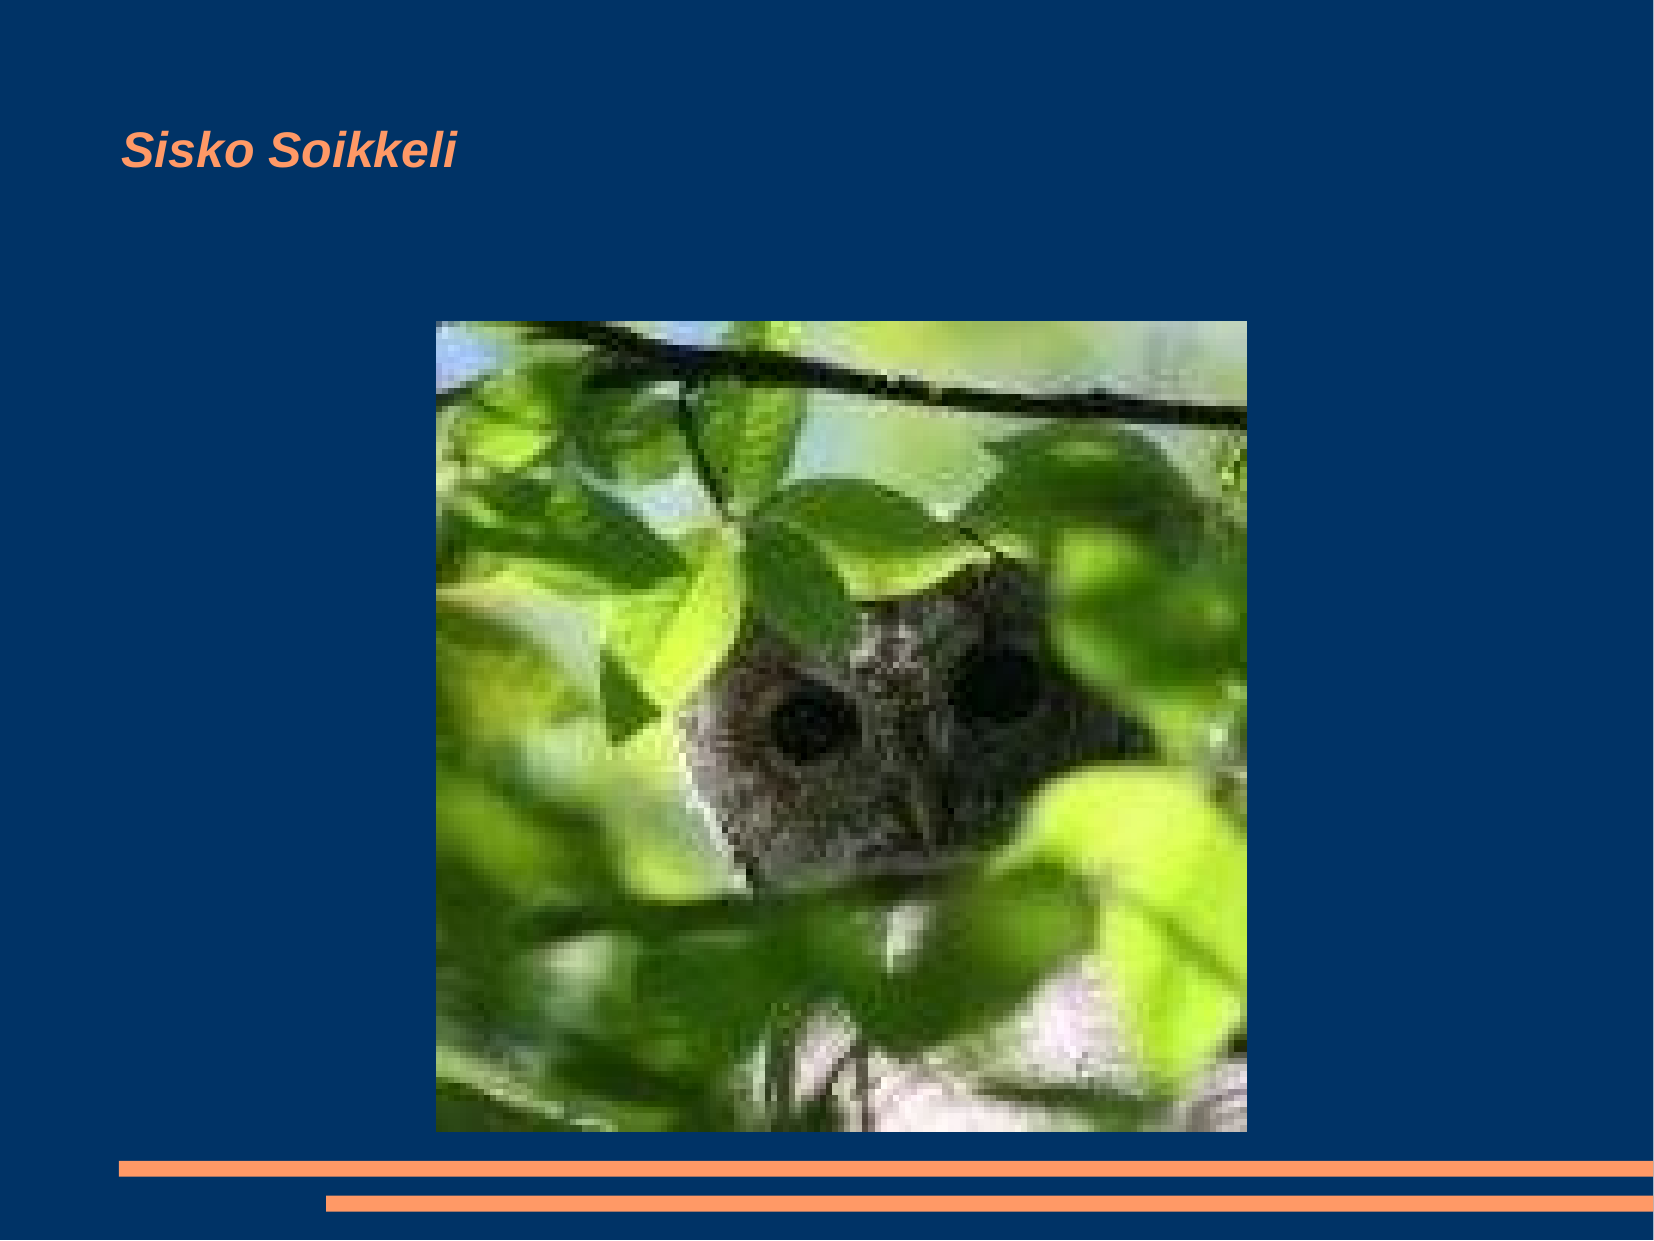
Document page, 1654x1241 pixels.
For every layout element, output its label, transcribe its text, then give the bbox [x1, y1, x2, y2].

title Sisko Soikkeli [121, 46, 1534, 254]
picture [436, 321, 1247, 1132]
